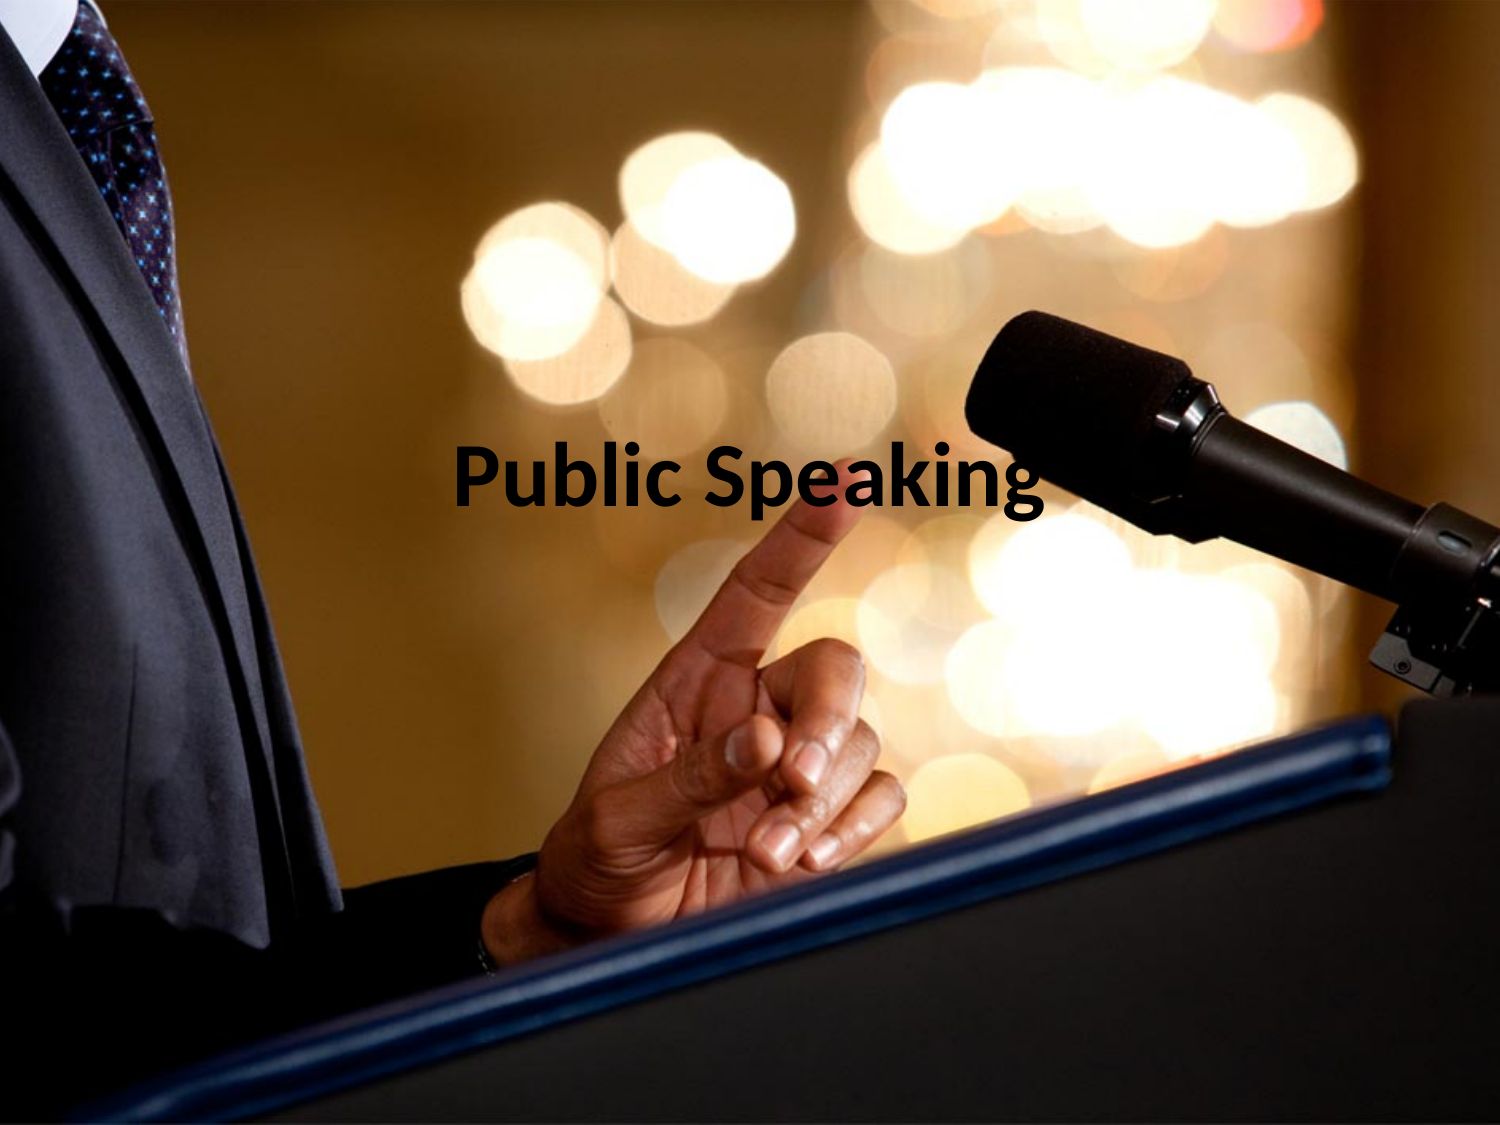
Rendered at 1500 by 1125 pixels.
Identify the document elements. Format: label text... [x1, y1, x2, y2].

picture [0, 0, 1500, 1125]
title Public Speaking [112, 349, 1388, 591]
